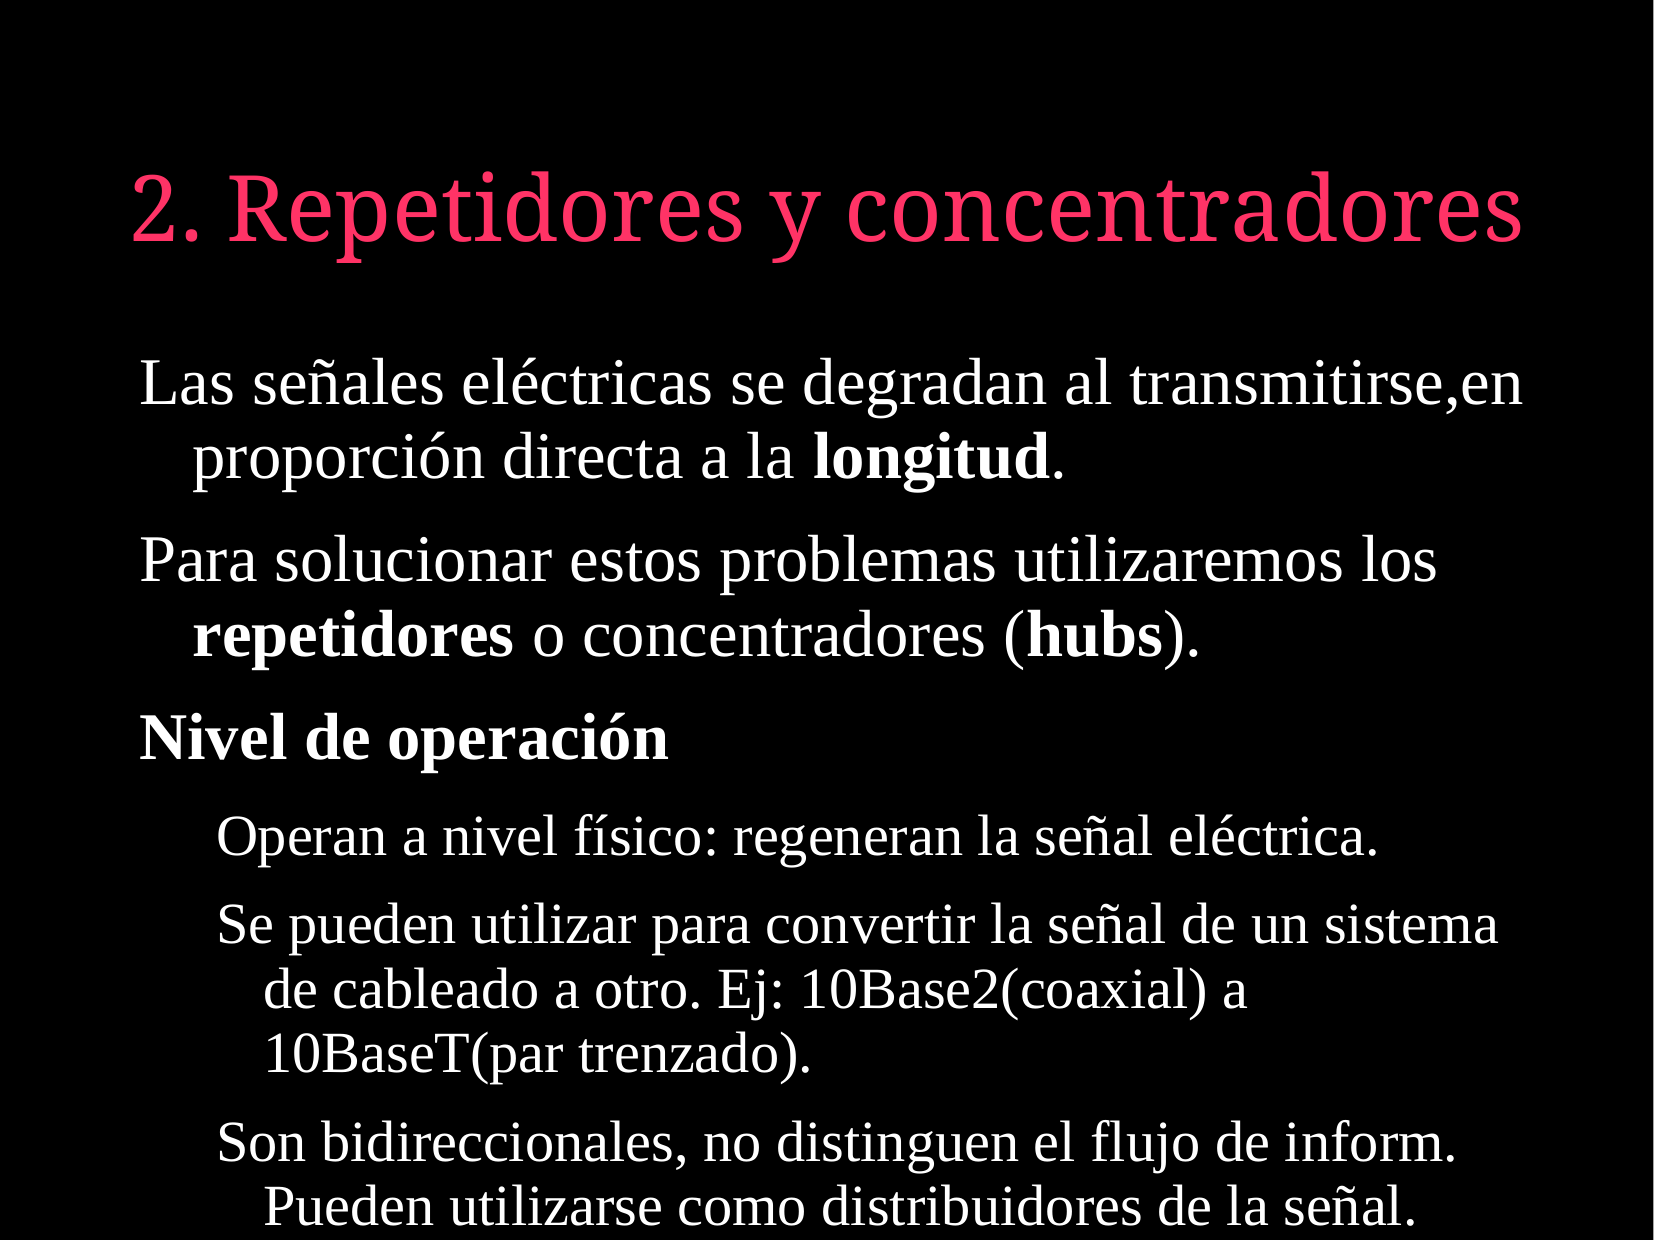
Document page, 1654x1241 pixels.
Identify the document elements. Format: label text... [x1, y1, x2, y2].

title 2. Repetidores y concentradores [121, 102, 1534, 311]
list Las señales eléctricas se degradan al transmitirse,en proporción directa a la longitud. Para solucionar estos problemas utilizaremos los repetidores o concentradores (hubs). Nivel de operación Operan a nivel físico: regeneran la señal eléctrica. Se pueden utilizar para convertir la señal de un sistema de cableado a otro. Ej: 10Base2(coaxial) a 10BaseT(par trenzado). Son bidireccionales, no distinguen el flujo de inform. Pueden utilizarse como distribuidores de la señal. [121, 344, 1534, 1241]
